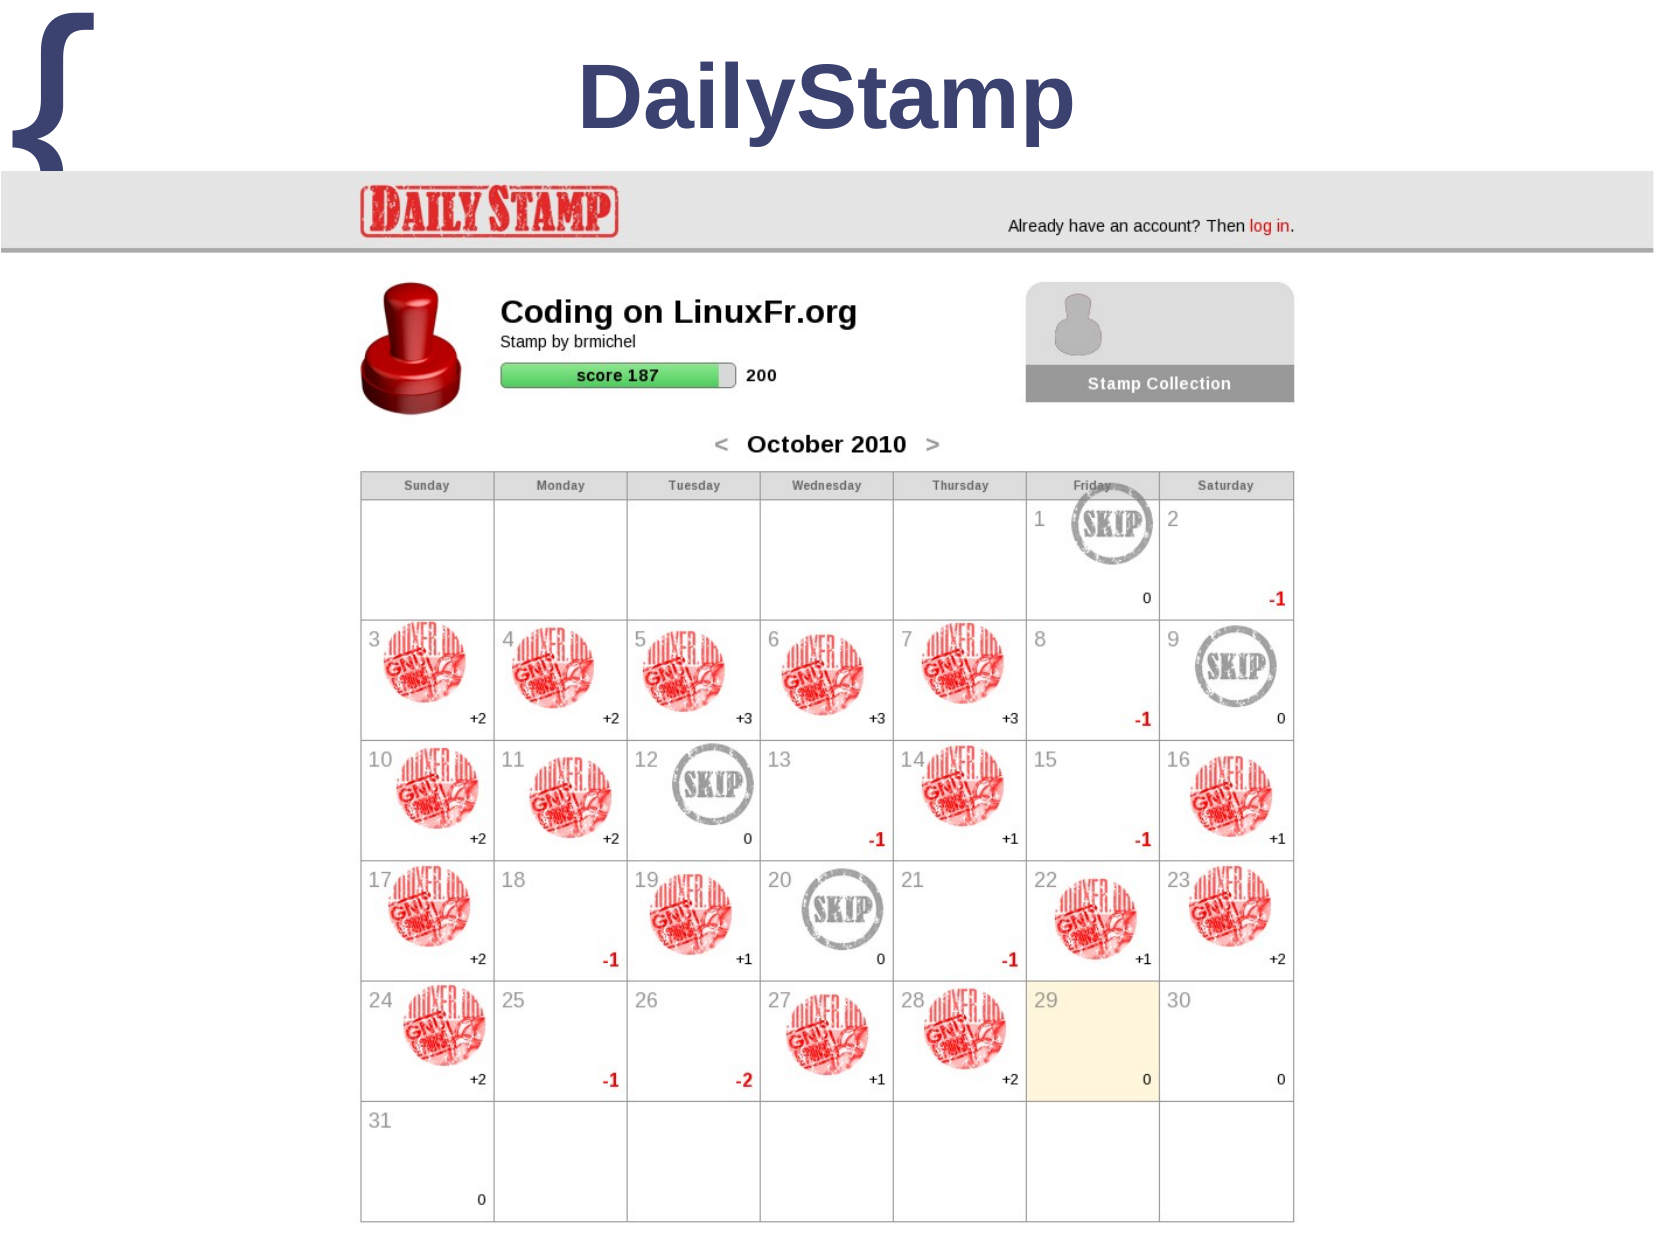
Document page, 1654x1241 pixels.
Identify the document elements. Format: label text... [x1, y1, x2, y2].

title DailyStamp [82, 45, 1571, 148]
picture [1, 171, 1654, 1241]
